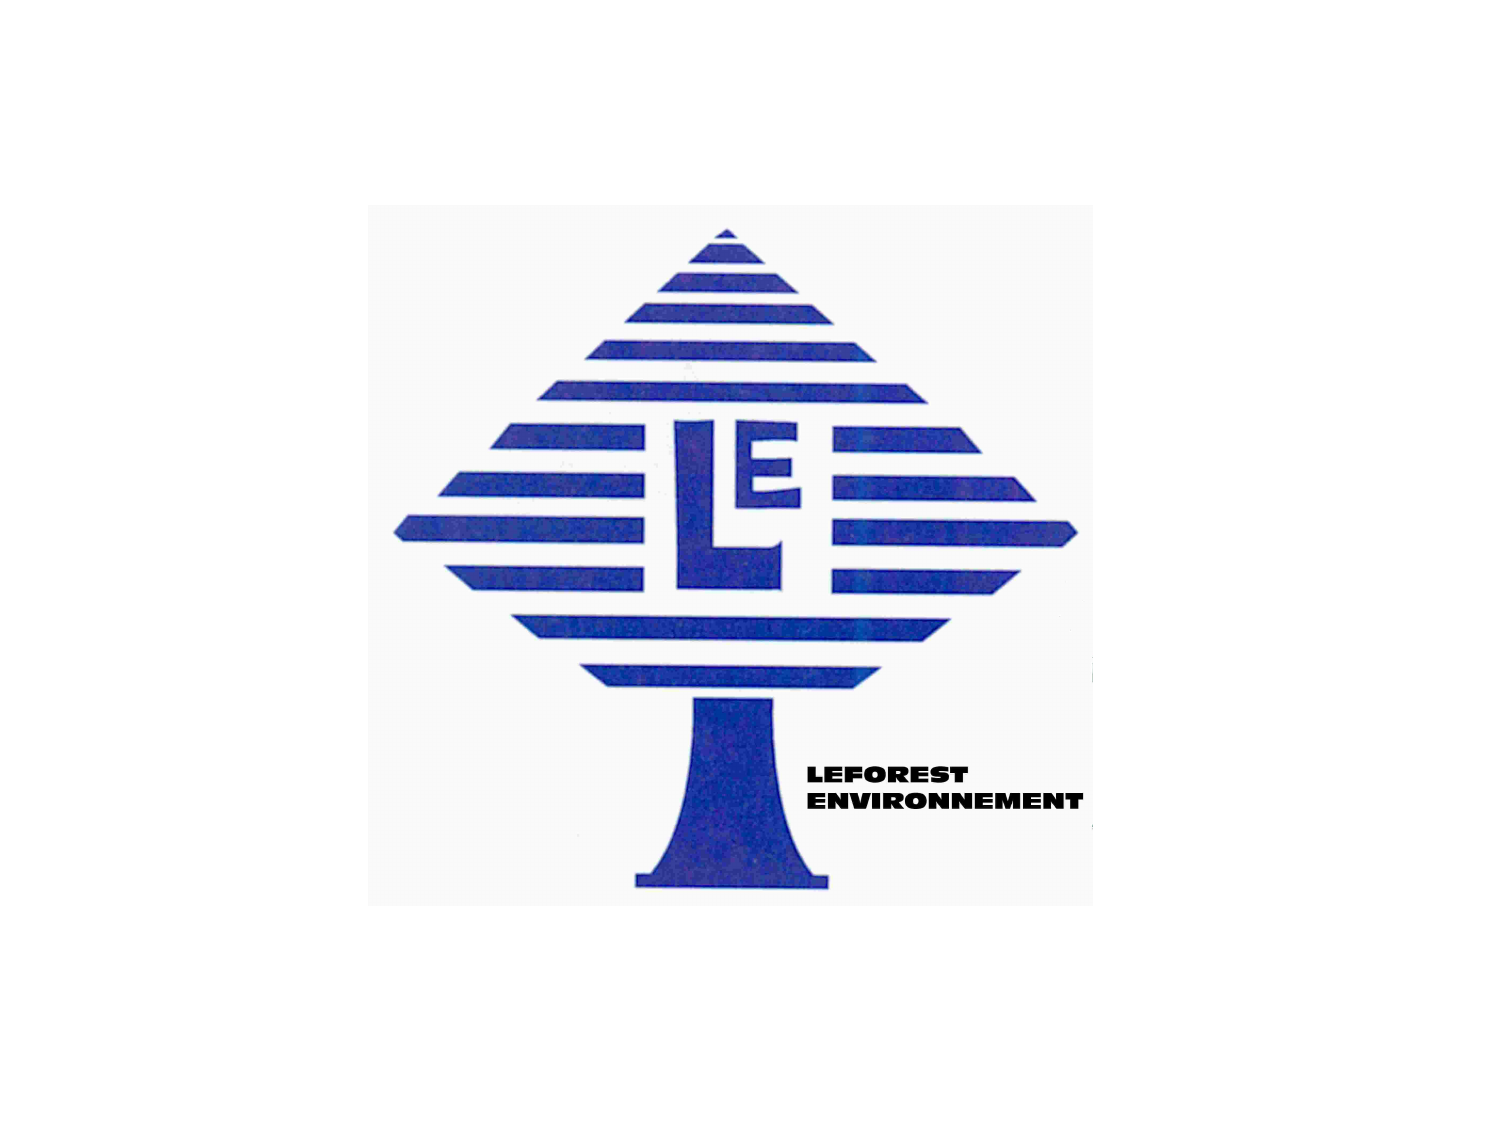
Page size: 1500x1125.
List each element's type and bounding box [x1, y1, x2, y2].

picture [368, 205, 1093, 906]
